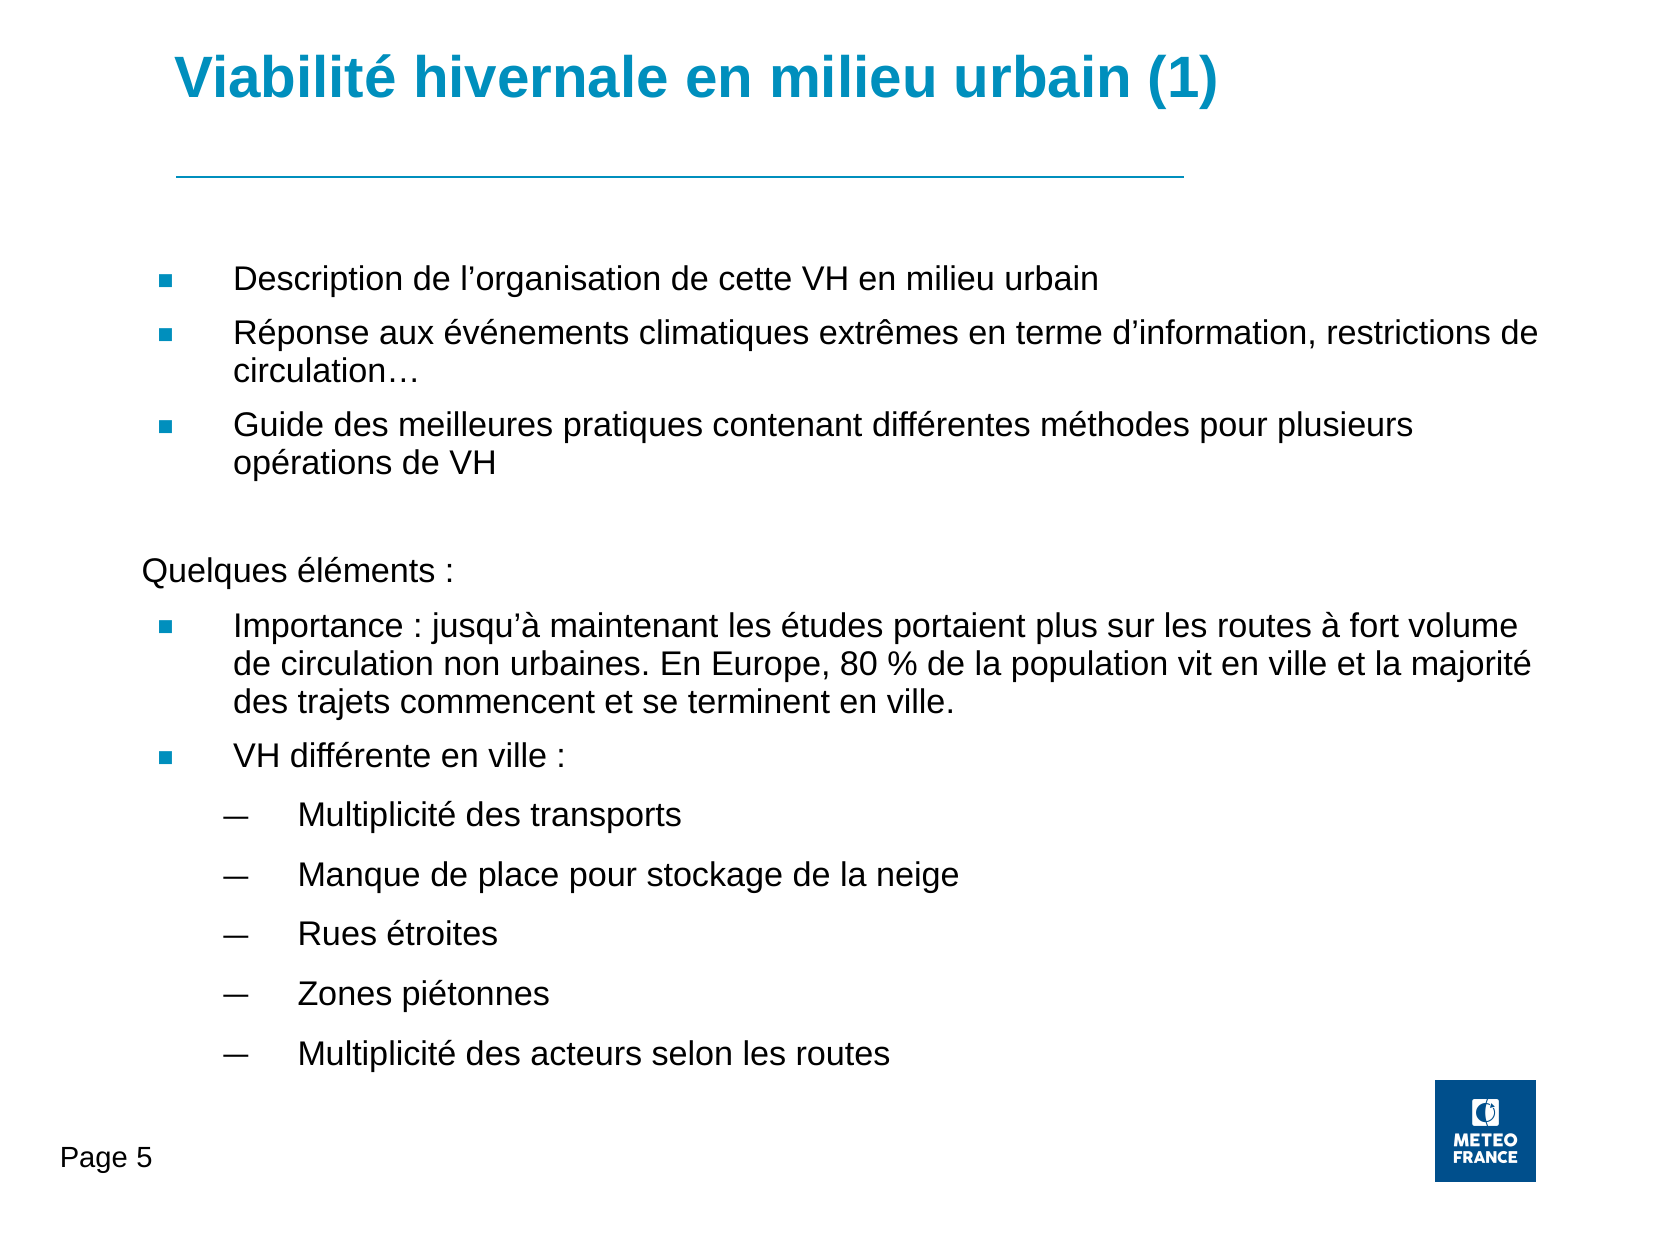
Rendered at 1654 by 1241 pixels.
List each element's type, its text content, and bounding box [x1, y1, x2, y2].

list Description de l’organisation de cette VH en milieu urbain Réponse aux événements climatiques extrêmes en terme d’information, restrictions de circulation… Guide des meilleures pratiques contenant différentes méthodes pour plusieurs opérations de VH Quelques éléments : Importance : jusqu’à maintenant les études portaient plus sur les routes à fort volume de circulation non urbaines. En Europe, 80 % de la population vit en ville et la majorité des trajets commencent et se terminent en ville. VH différente en ville : Multiplicité des transports Manque de place pour stockage de la neige Rues étroites Zones piétonnes Multiplicité des acteurs selon les routes [141, 196, 1556, 1075]
title Viabilité hivernale en milieu urbain (1) [174, 0, 1654, 156]
picture [1435, 1080, 1536, 1182]
